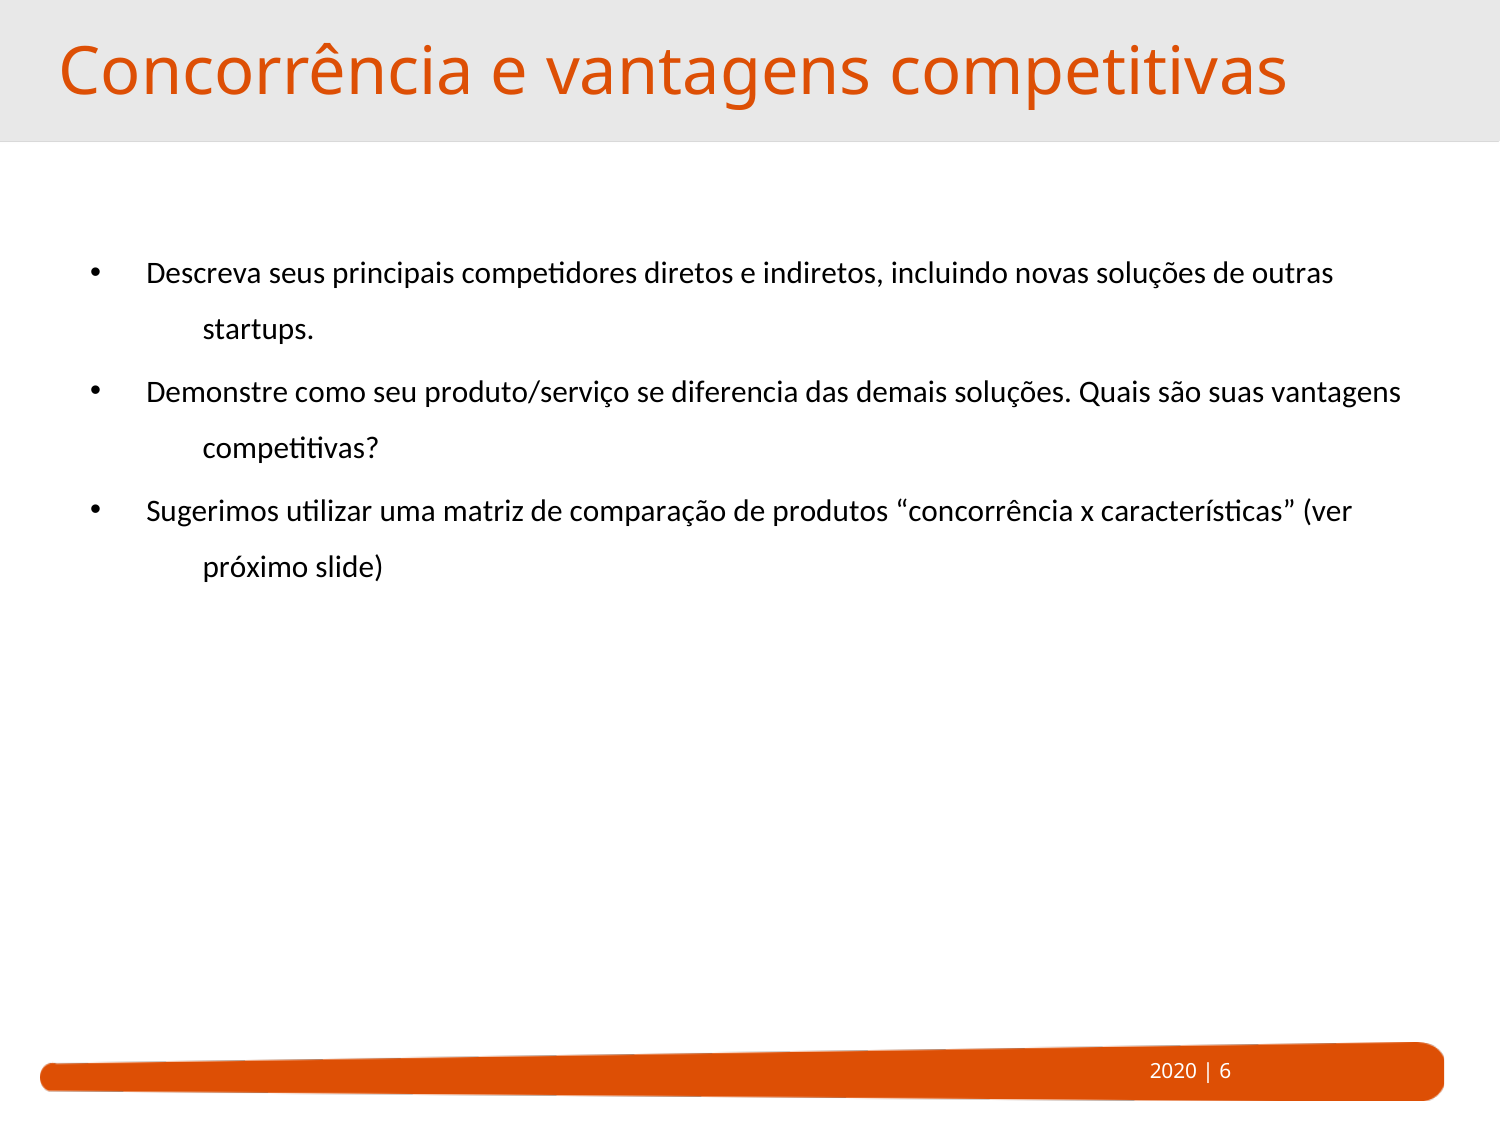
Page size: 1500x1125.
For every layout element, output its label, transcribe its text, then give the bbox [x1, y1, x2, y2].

text_box Concorrência e vantagens competitivas [58, 2, 1440, 148]
text_box Descreva seus principais competidores diretos e indiretos, incluindo novas soluções de outras startups. Demonstre como seu produto/serviço se diferencia das demais soluções. Quais são suas vantagens competitivas? Sugerimos utilizar uma matriz de comparação de produtos “concorrência x características” (ver próximo slide) [75, 226, 1426, 1059]
